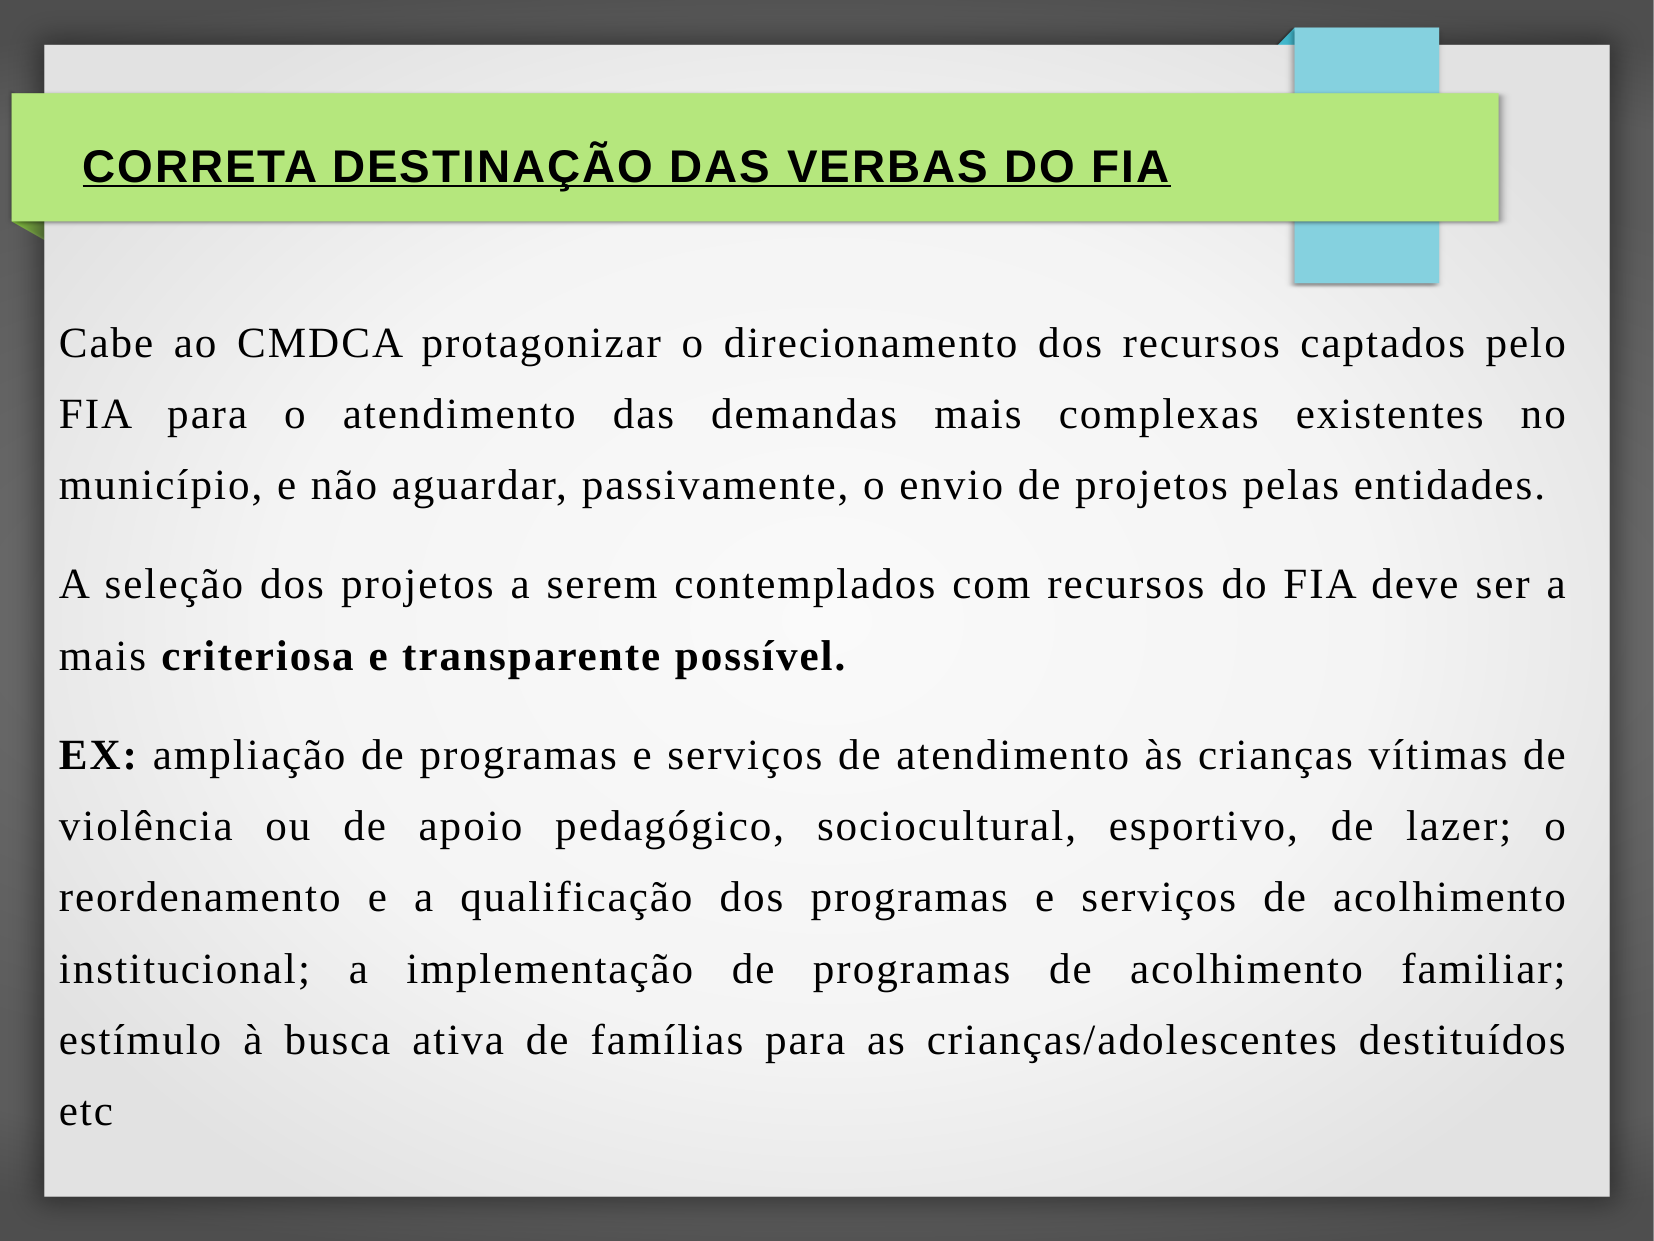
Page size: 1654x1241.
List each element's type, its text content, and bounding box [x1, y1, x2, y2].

picture [0, 0, 1654, 1241]
list Cabe ao CMDCA protagonizar o direcionamento dos recursos captados pelo FIA para o atendimento das demandas mais complexas existentes no município, e não aguardar, passivamente, o envio de projetos pelas entidades. A seleção dos projetos a serem contemplados com recursos do FIA deve ser a mais criteriosa e transparente possível. EX: ampliação de programas e serviços de atendimento às crianças vítimas de violência ou de apoio pedagógico, sociocultural, esportivo, de lazer; o reordenamento e a qualificação dos programas e serviços de acolhimento institucional; a implementação de programas de acolhimento familiar; estímulo à busca ativa de famílias para as crianças/adolescentes destituídos etc [59, 295, 1571, 1193]
title CORRETA DESTINAÇÃO DAS VERBAS DO FIA [82, 94, 1264, 213]
